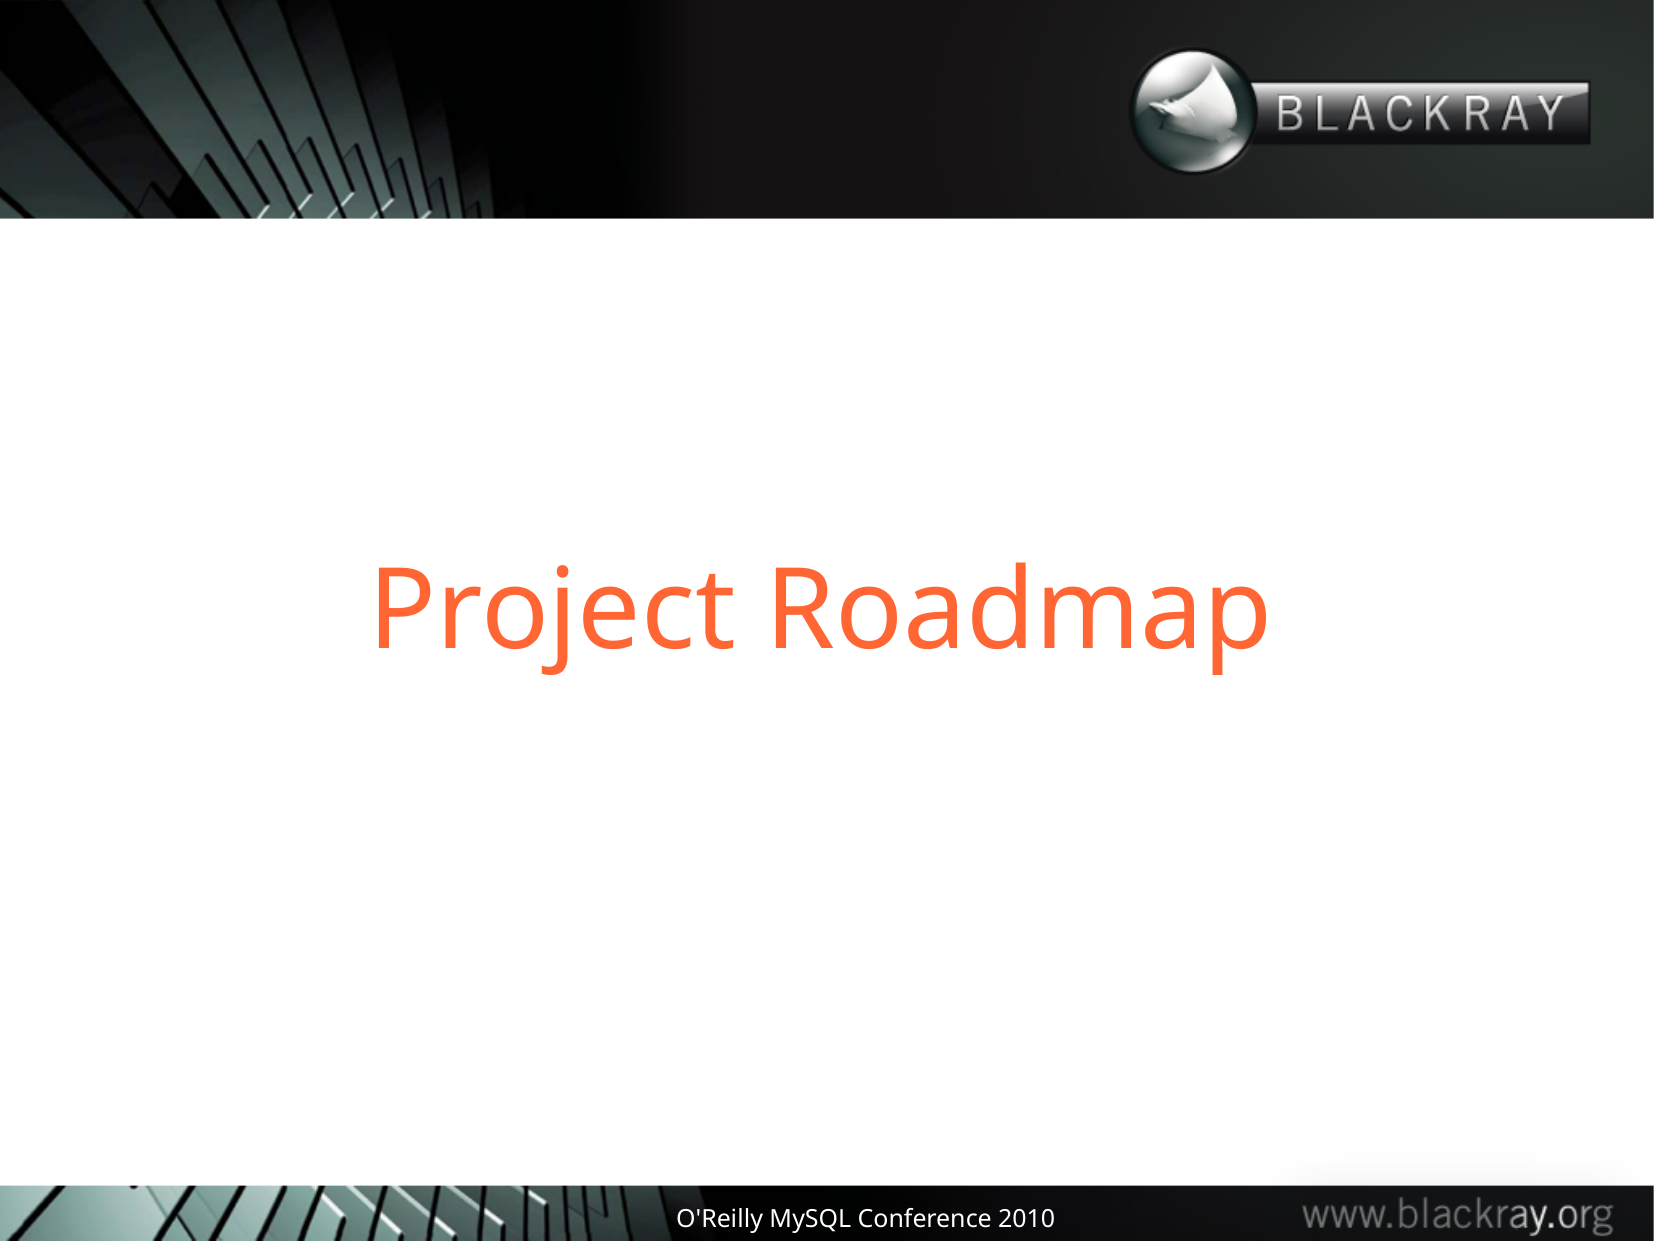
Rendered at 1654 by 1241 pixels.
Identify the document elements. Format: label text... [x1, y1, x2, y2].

picture [0, 0, 1654, 1241]
title Project Roadmap [76, 420, 1565, 790]
